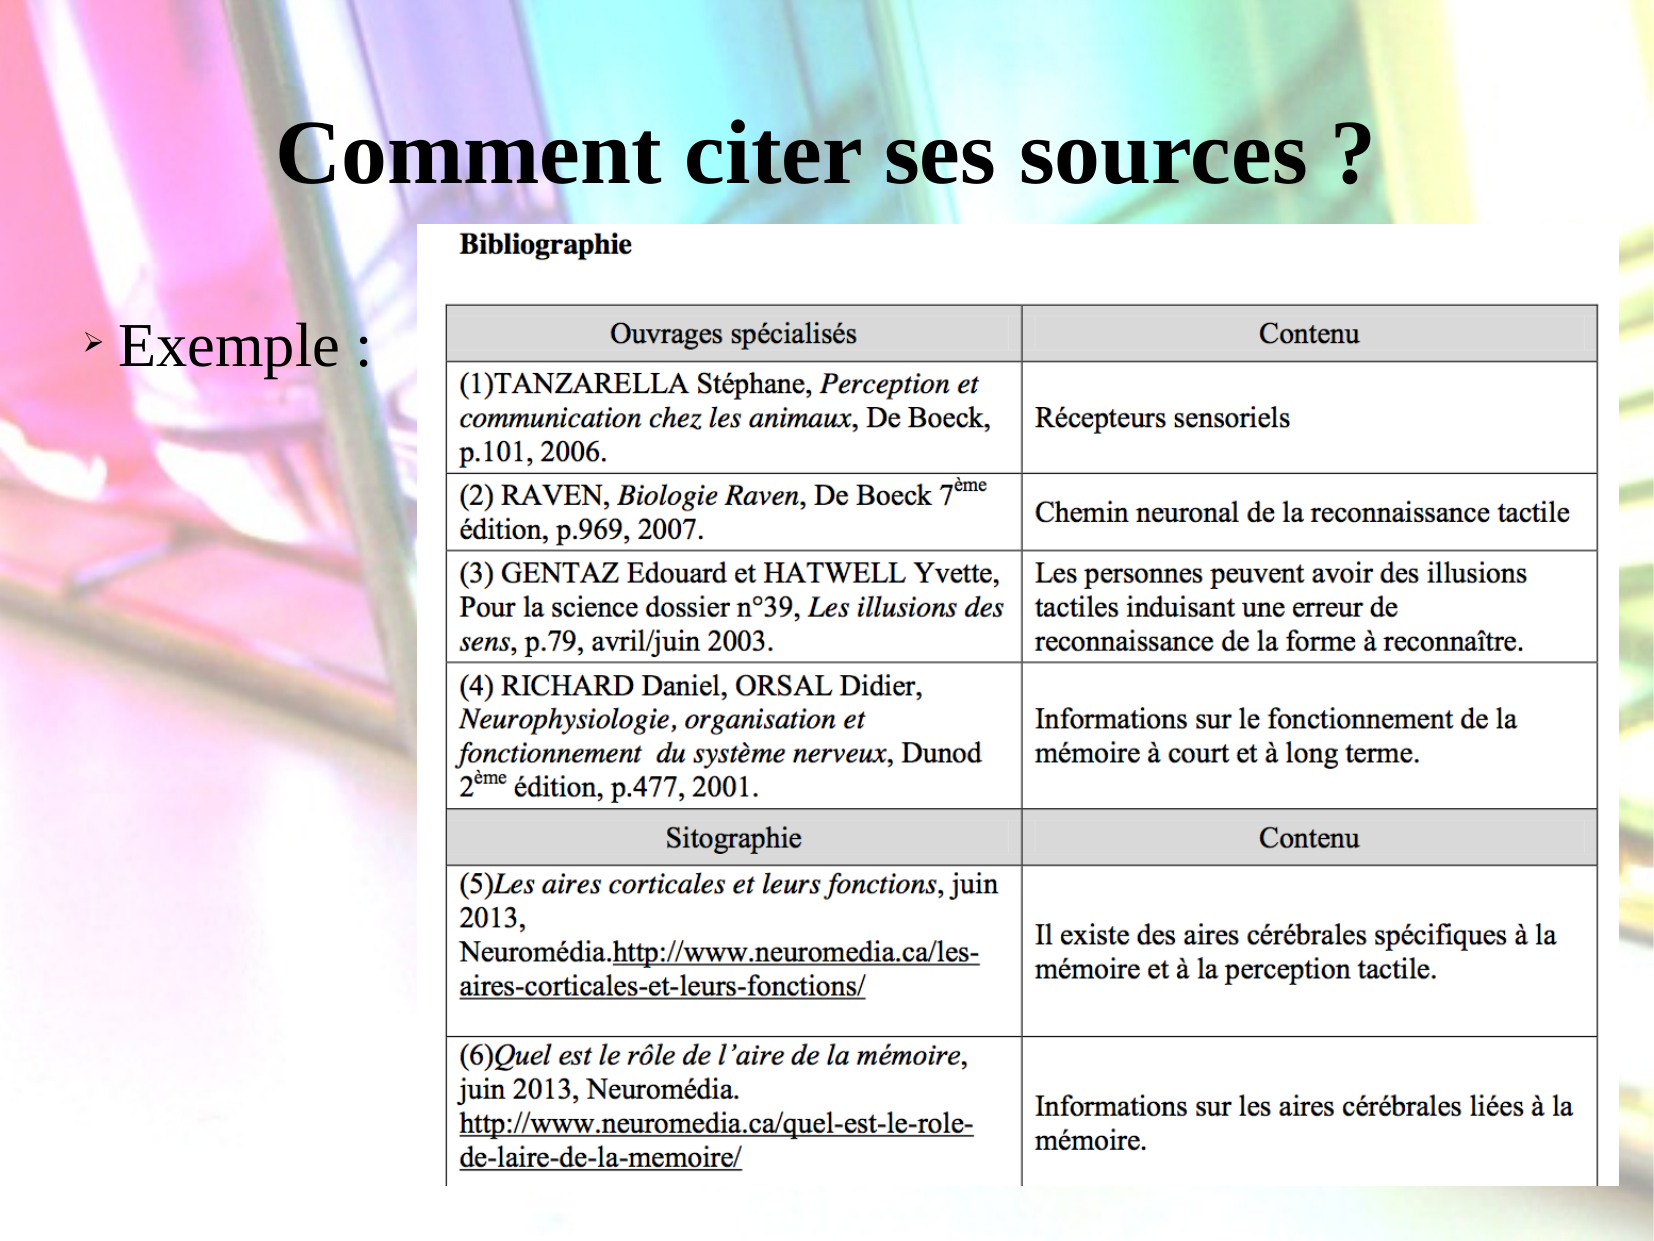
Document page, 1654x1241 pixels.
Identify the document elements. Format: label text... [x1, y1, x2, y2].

picture [0, 0, 1654, 1241]
title Comment citer ses sources ? [82, 49, 1571, 257]
text_box Exemple : [82, 310, 417, 461]
